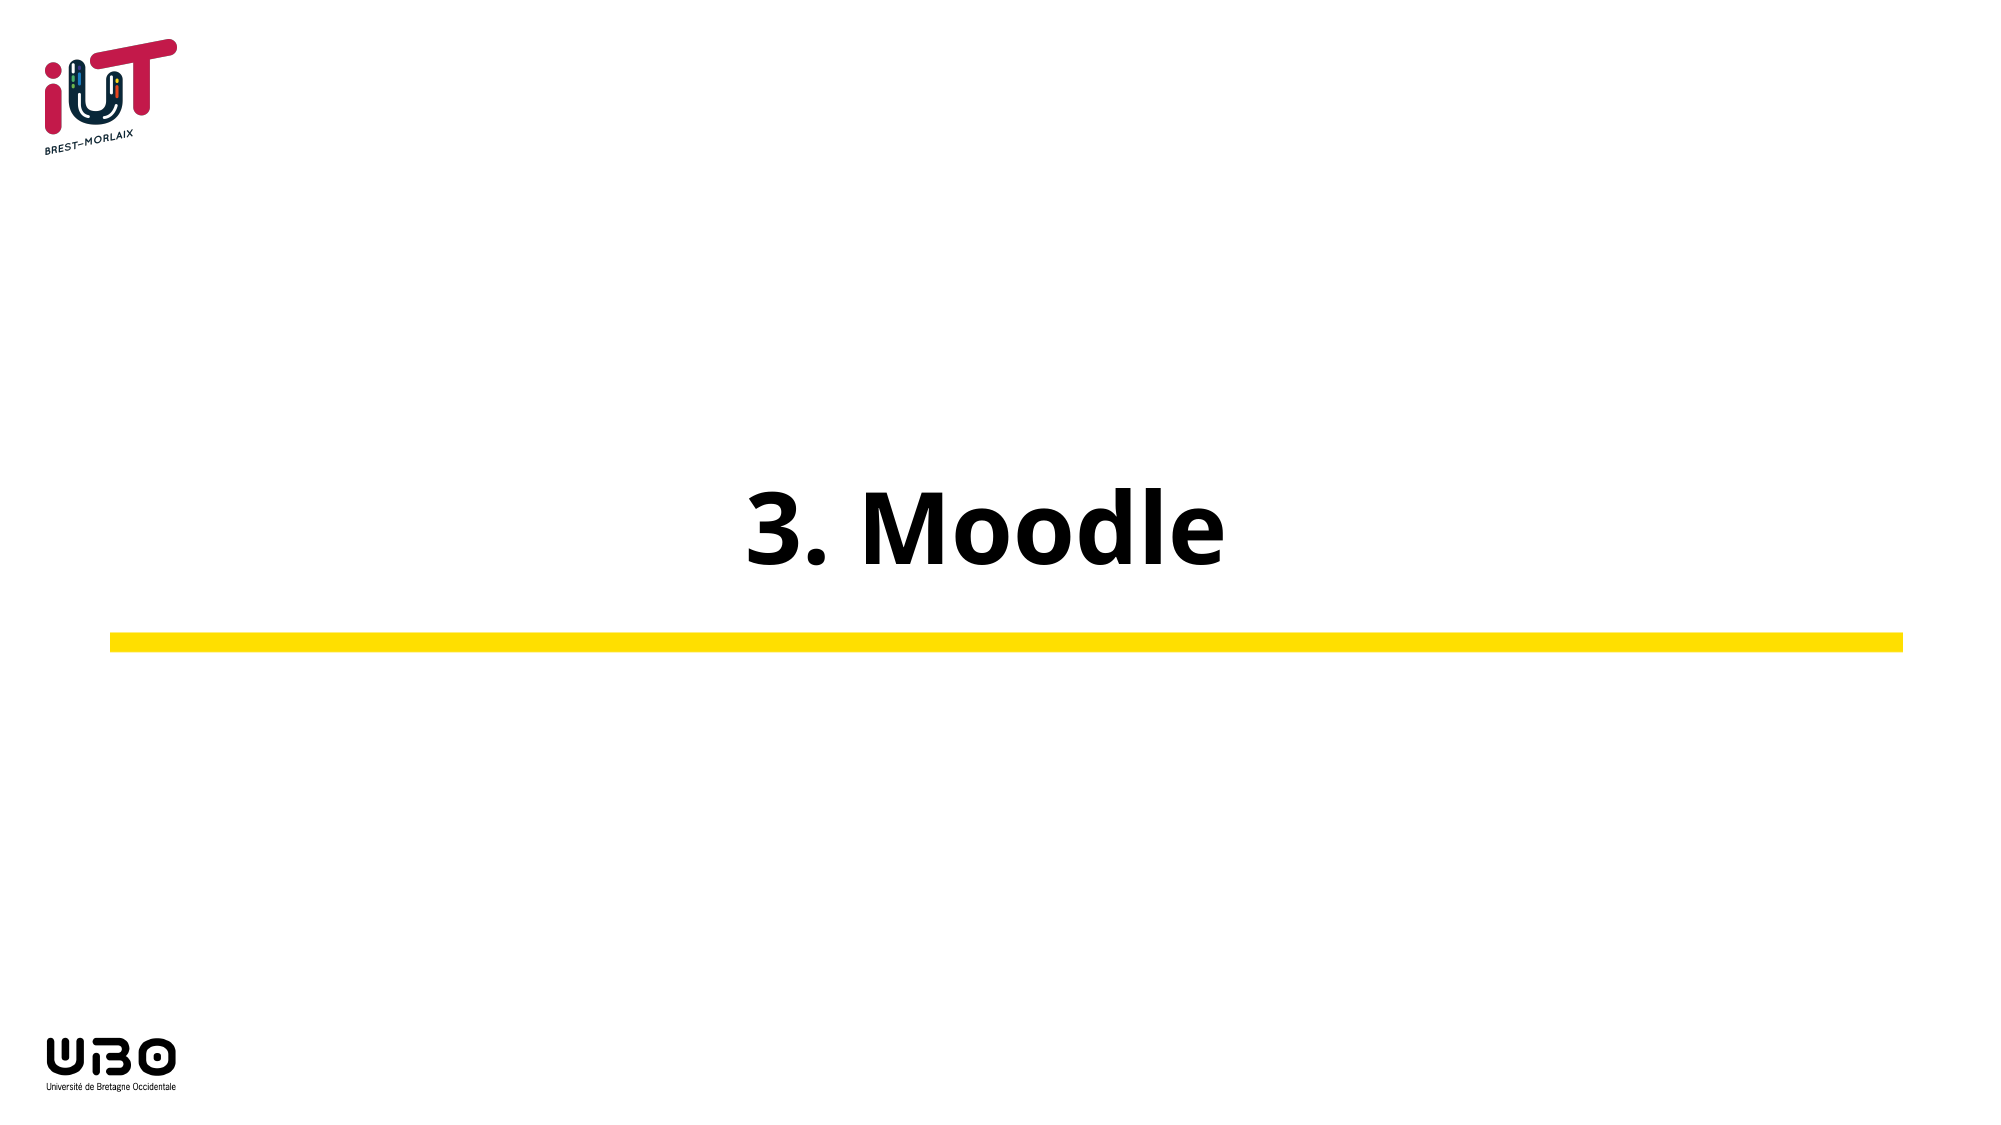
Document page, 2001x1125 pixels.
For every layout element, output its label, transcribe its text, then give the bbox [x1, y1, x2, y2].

picture [45, 39, 177, 155]
picture [45, 1036, 177, 1093]
title 3. Moodle [137, 423, 1863, 618]
picture [110, 618, 1903, 664]
